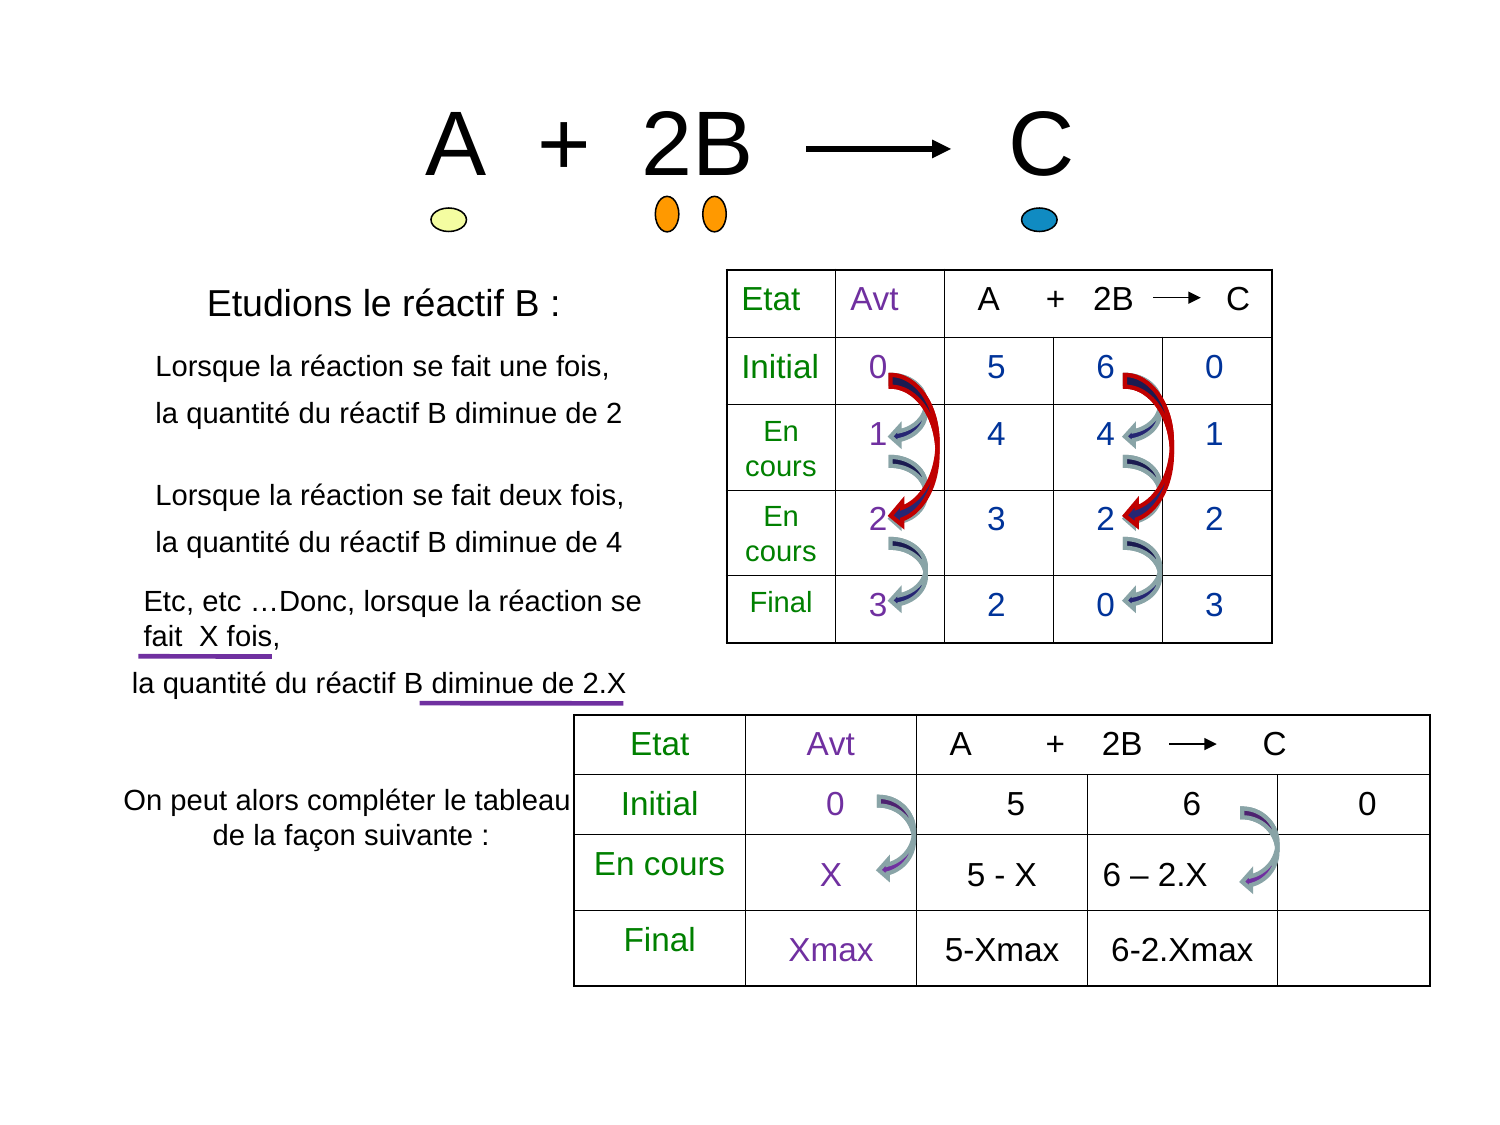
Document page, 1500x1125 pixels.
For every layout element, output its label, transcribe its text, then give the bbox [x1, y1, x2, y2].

text_box Etudions le réactif B : [141, 271, 626, 332]
text_box la quantité du réactif B diminue de 2 [140, 386, 704, 438]
text_box [1124, 538, 1161, 609]
text_box la quantité du réactif B diminue de 4 [140, 515, 704, 566]
table_header Avt [746, 716, 916, 774]
table_cell 2 [1054, 491, 1162, 575]
table_cell 2 [945, 576, 1053, 642]
table_cell 3 [945, 491, 1053, 575]
table_cell 2 [1163, 491, 1271, 575]
table_cell 6 [1088, 775, 1277, 834]
table_cell 5 [917, 775, 1087, 834]
table_cell [1278, 835, 1429, 910]
table_cell Xmax [746, 911, 916, 985]
table_cell Final [575, 911, 745, 985]
table_cell X [746, 835, 916, 910]
table_cell 1 [931, 405, 944, 490]
table_cell 0 [1054, 576, 1162, 642]
table_cell En cours [575, 835, 745, 910]
table_header Avt [836, 271, 944, 337]
text_box On peut alors compléter le tableau de la façon suivante : [70, 773, 633, 859]
table_cell Final [728, 576, 835, 642]
table_header Etat [728, 271, 835, 337]
text_box [1021, 207, 1058, 232]
table_cell En cours [728, 405, 835, 490]
text_box [655, 196, 679, 232]
table_cell 1 [1165, 405, 1271, 490]
table_cell 1 [836, 405, 937, 490]
table_cell 0 [746, 775, 916, 834]
table_cell 1 [1163, 417, 1171, 479]
table_cell En cours [728, 491, 835, 575]
table_cell 6 – 2.X [1088, 835, 1277, 910]
table_cell 3 [1163, 576, 1271, 642]
table_cell 6 [1054, 338, 1162, 404]
text_box [878, 796, 915, 878]
table_cell 5-Xmax [917, 911, 1087, 985]
text_box Lorsque la réaction se fait deux fois, [140, 468, 704, 515]
table_cell 4 [1054, 405, 1162, 490]
text_box [1124, 374, 1172, 527]
table_cell 0 [1278, 775, 1429, 834]
table_cell 5 [945, 338, 1053, 404]
table_header A + 2B C [917, 716, 1429, 774]
table_cell 2 [836, 491, 944, 575]
text_box [430, 207, 467, 232]
table_cell 4 [945, 405, 1053, 490]
table_cell Initial [728, 338, 835, 404]
text_box [890, 538, 926, 609]
text_box [1242, 808, 1278, 890]
table_header A + 2B C [945, 271, 1271, 337]
table_cell 0 [836, 338, 944, 404]
table_cell 6-2.Xmax [1088, 911, 1277, 985]
title A + 2B C [75, 45, 1426, 233]
text_box la quantité du réactif B diminue de 2.X [117, 656, 680, 707]
table_header Etat [575, 716, 745, 774]
text_box Etc, etc …Donc, lorsque la réaction se fait X fois, [128, 574, 692, 660]
text_box [890, 374, 938, 527]
table_cell Initial [633, 775, 745, 834]
table_cell [1278, 911, 1429, 985]
table_cell 5 - X [917, 835, 1087, 910]
text_box [702, 196, 727, 232]
text_box Lorsque la réaction se fait une fois, [140, 339, 704, 386]
table_cell 0 [1163, 338, 1271, 404]
table_cell 3 [836, 576, 944, 642]
